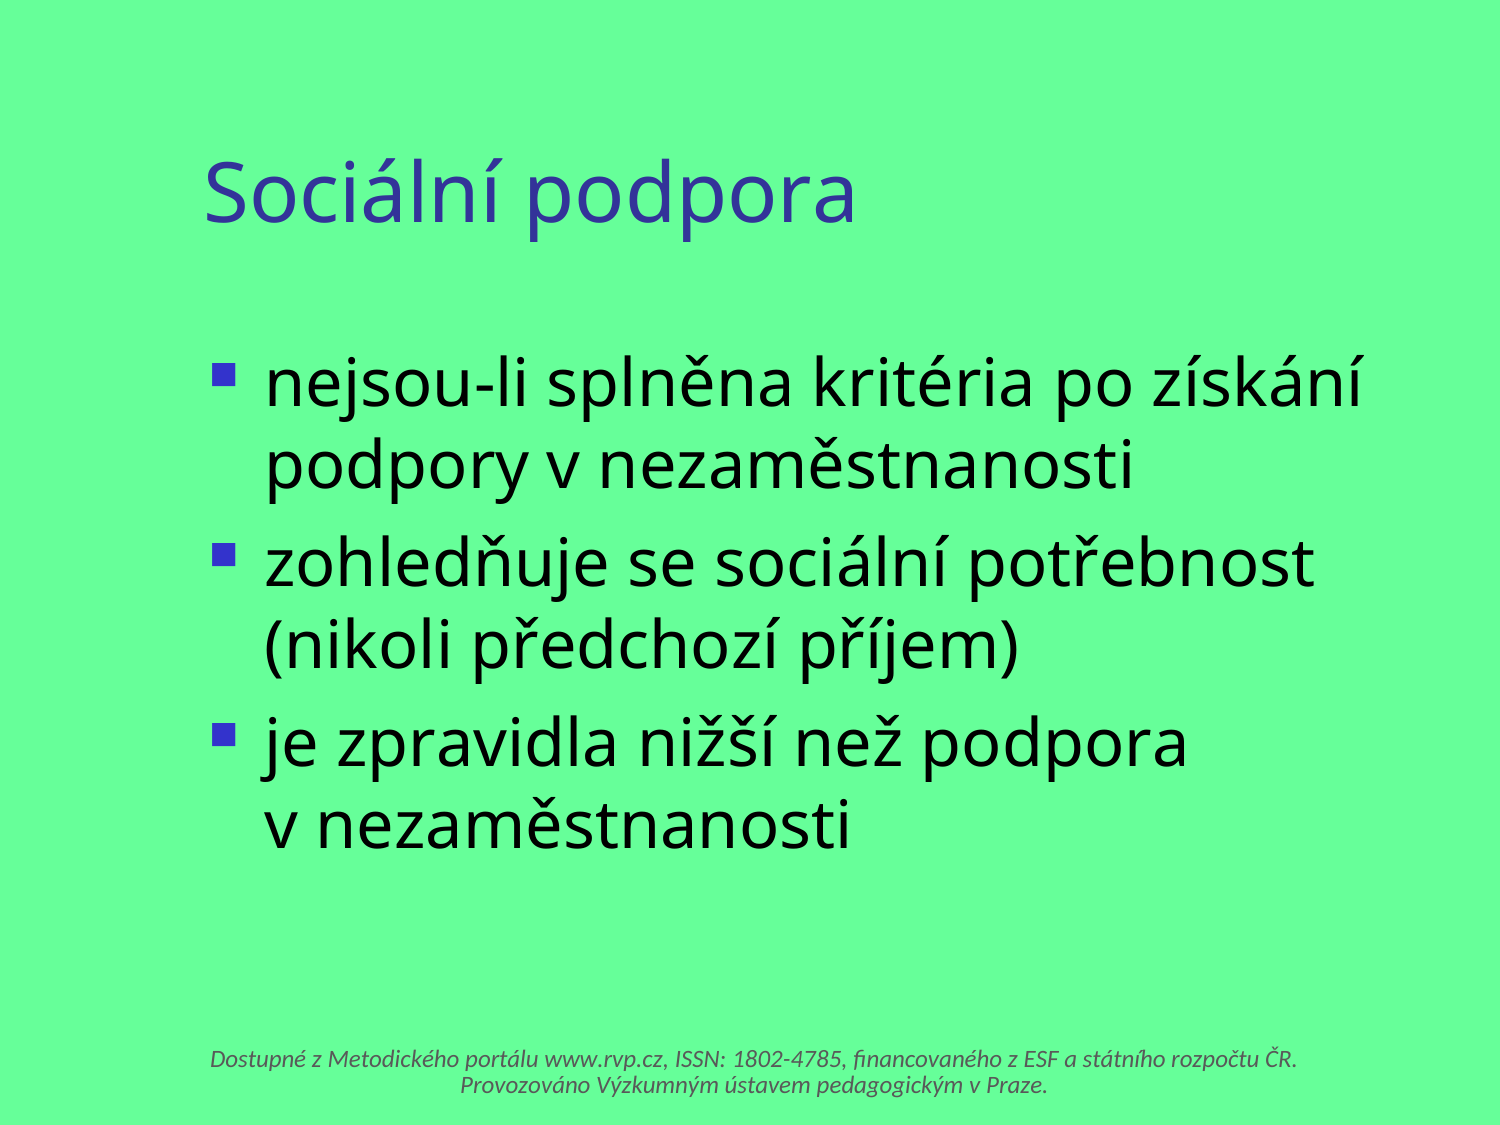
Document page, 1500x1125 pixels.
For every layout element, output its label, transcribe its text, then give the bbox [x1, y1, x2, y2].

title Sociální podpora [188, 7, 1467, 248]
list nejsou-li splněna kritéria po získání podpory v nezaměstnanosti zohledňuje se sociální potřebnost (nikoli předchozí příjem) je zpravidla nižší než podpora v nezaměstnanosti [193, 331, 1469, 1032]
text_box Dostupné z Metodického portálu www.rvp.cz, ISSN: 1802-4785, financovaného z ESF a státního rozpočtu ČR. Provozováno Výzkumným ústavem pedagogickým v Praze. [133, 1042, 1377, 1103]
